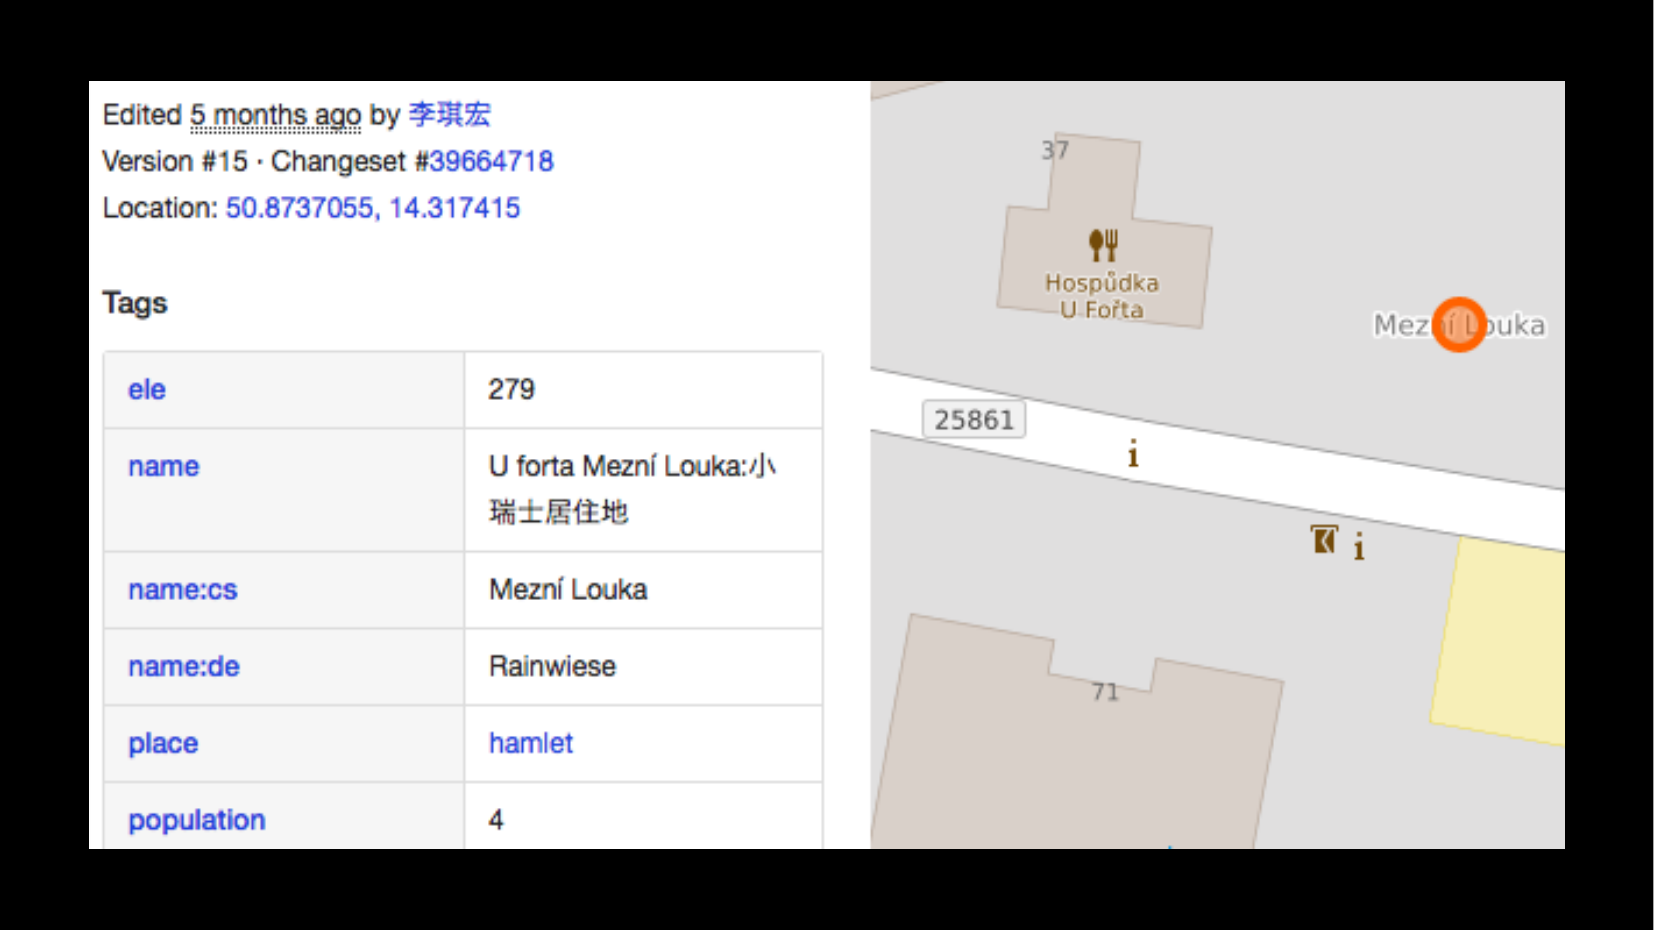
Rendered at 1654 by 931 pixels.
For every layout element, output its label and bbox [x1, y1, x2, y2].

picture [89, 81, 1565, 849]
